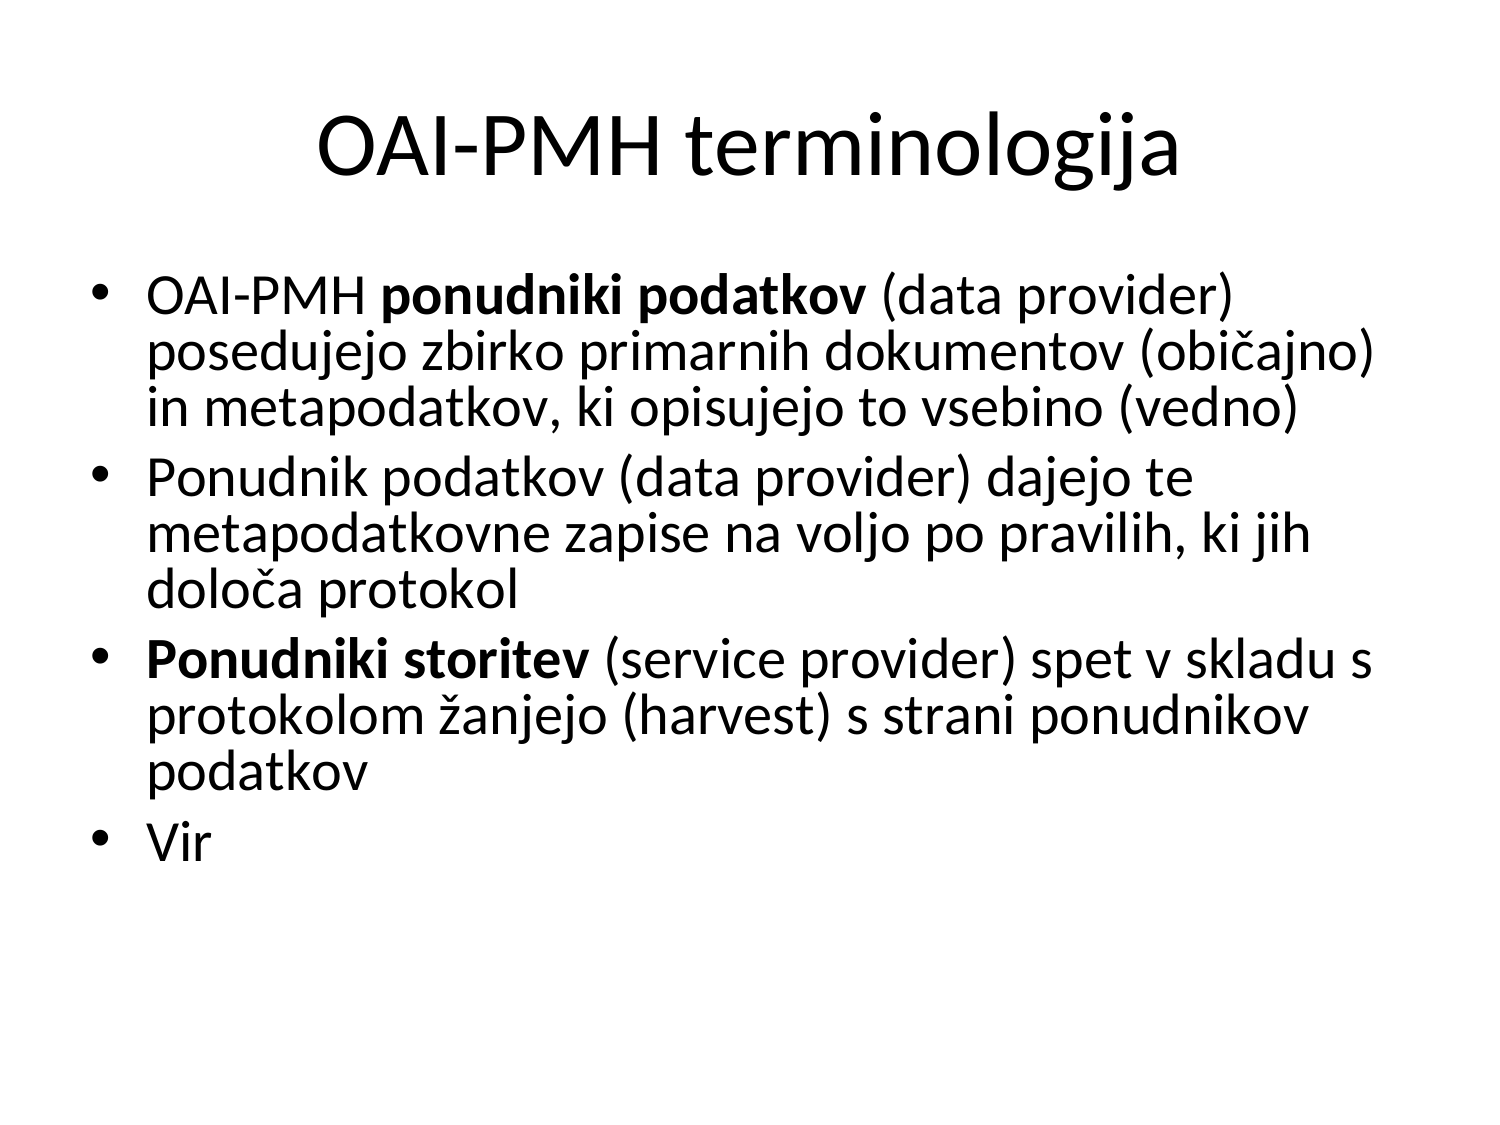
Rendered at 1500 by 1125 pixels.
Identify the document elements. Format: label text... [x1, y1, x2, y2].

list OAI-PMH ponudniki podatkov (data provider) posedujejo zbirko primarnih dokumentov (običajno) in metapodatkov, ki opisujejo to vsebino (vedno) Ponudnik podatkov (data provider) dajejo te metapodatkovne zapise na voljo po pravilih, ki jih določa protokol Ponudniki storitev (service provider) spet v skladu s protokolom žanjejo (harvest) s strani ponudnikov podatkov Vir [75, 262, 1426, 1006]
title OAI-PMH terminologija [75, 45, 1426, 233]
